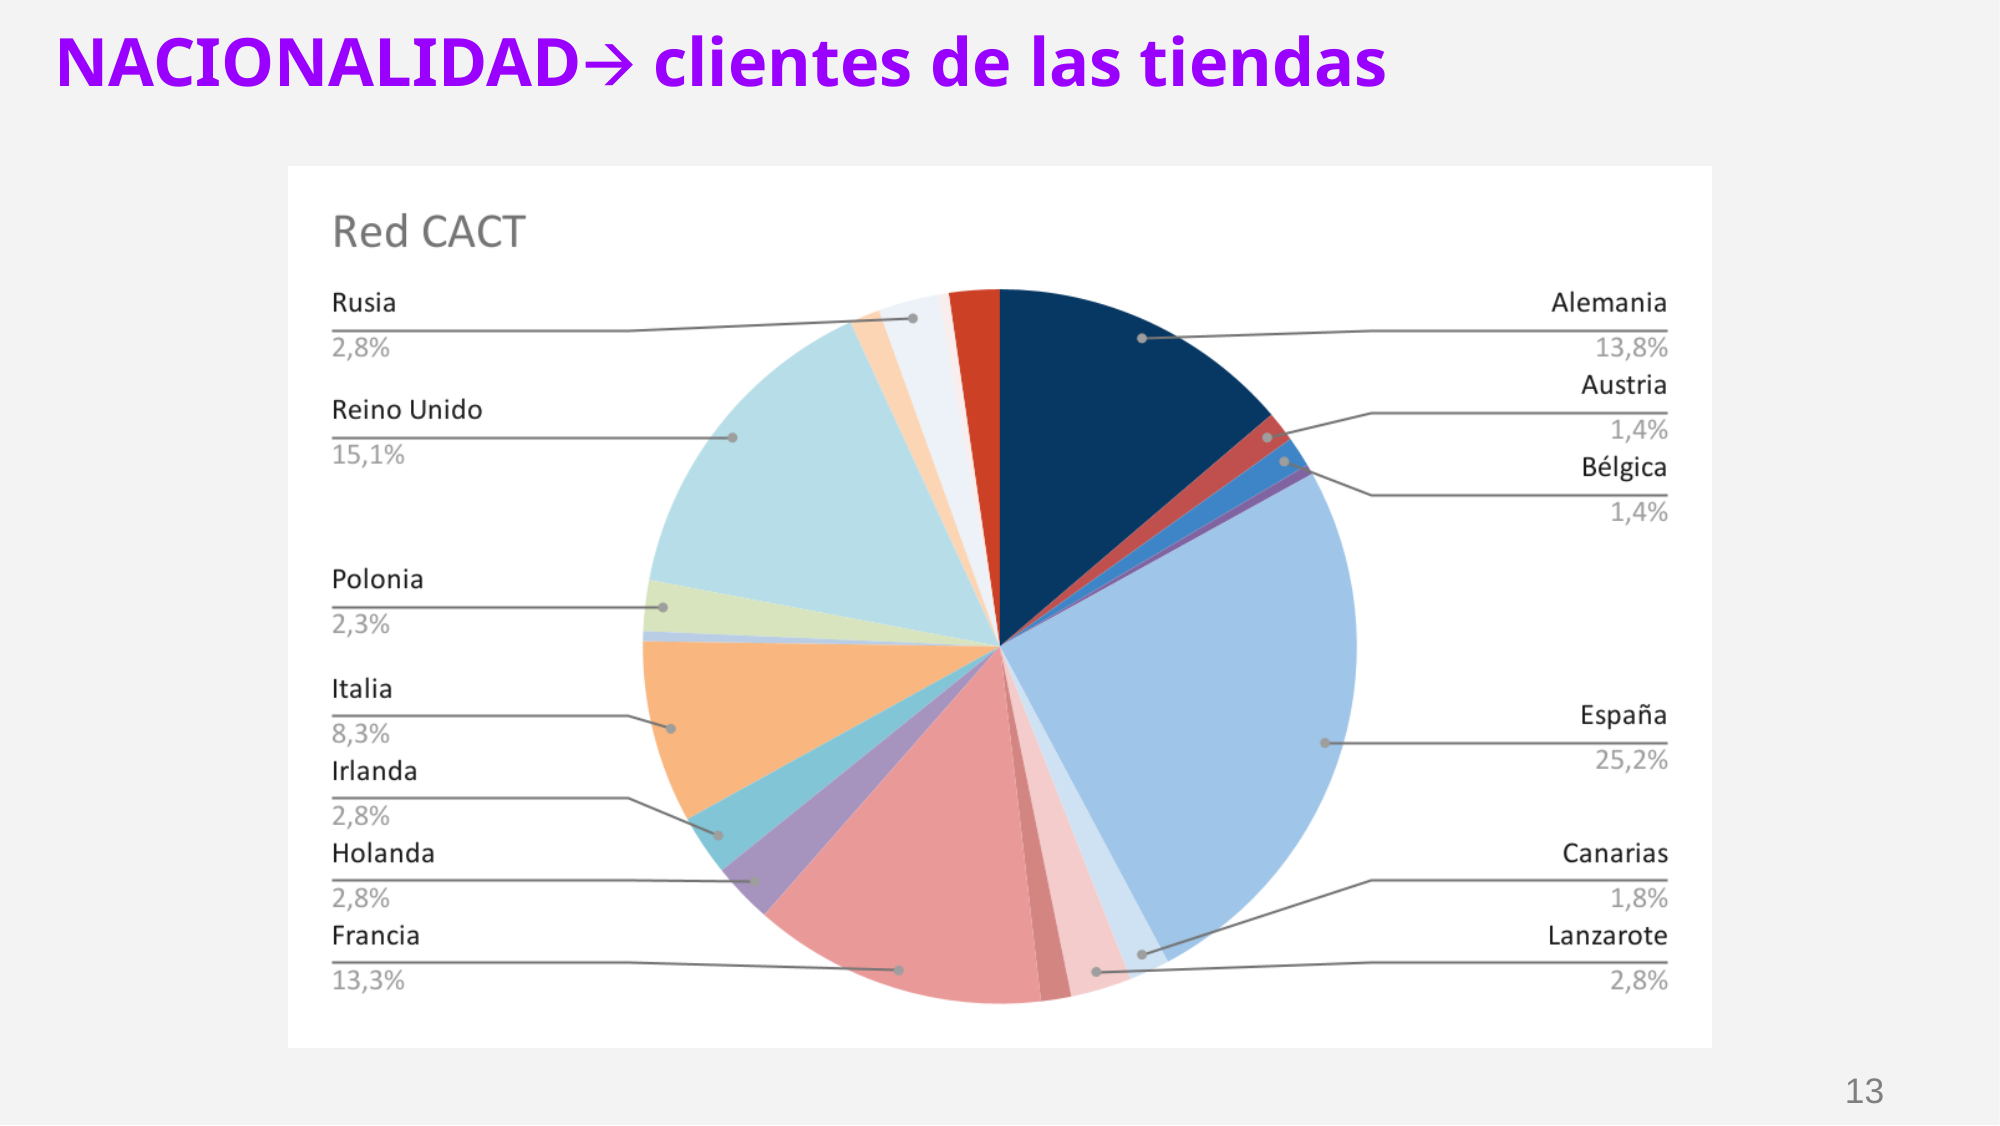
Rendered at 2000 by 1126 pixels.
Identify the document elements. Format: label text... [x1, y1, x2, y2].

picture [288, 166, 1712, 1048]
slide_number <number> [1435, 1059, 1902, 1120]
text_box NACIONALIDAD🡪 clientes de las tiendas [54, 0, 1513, 120]
